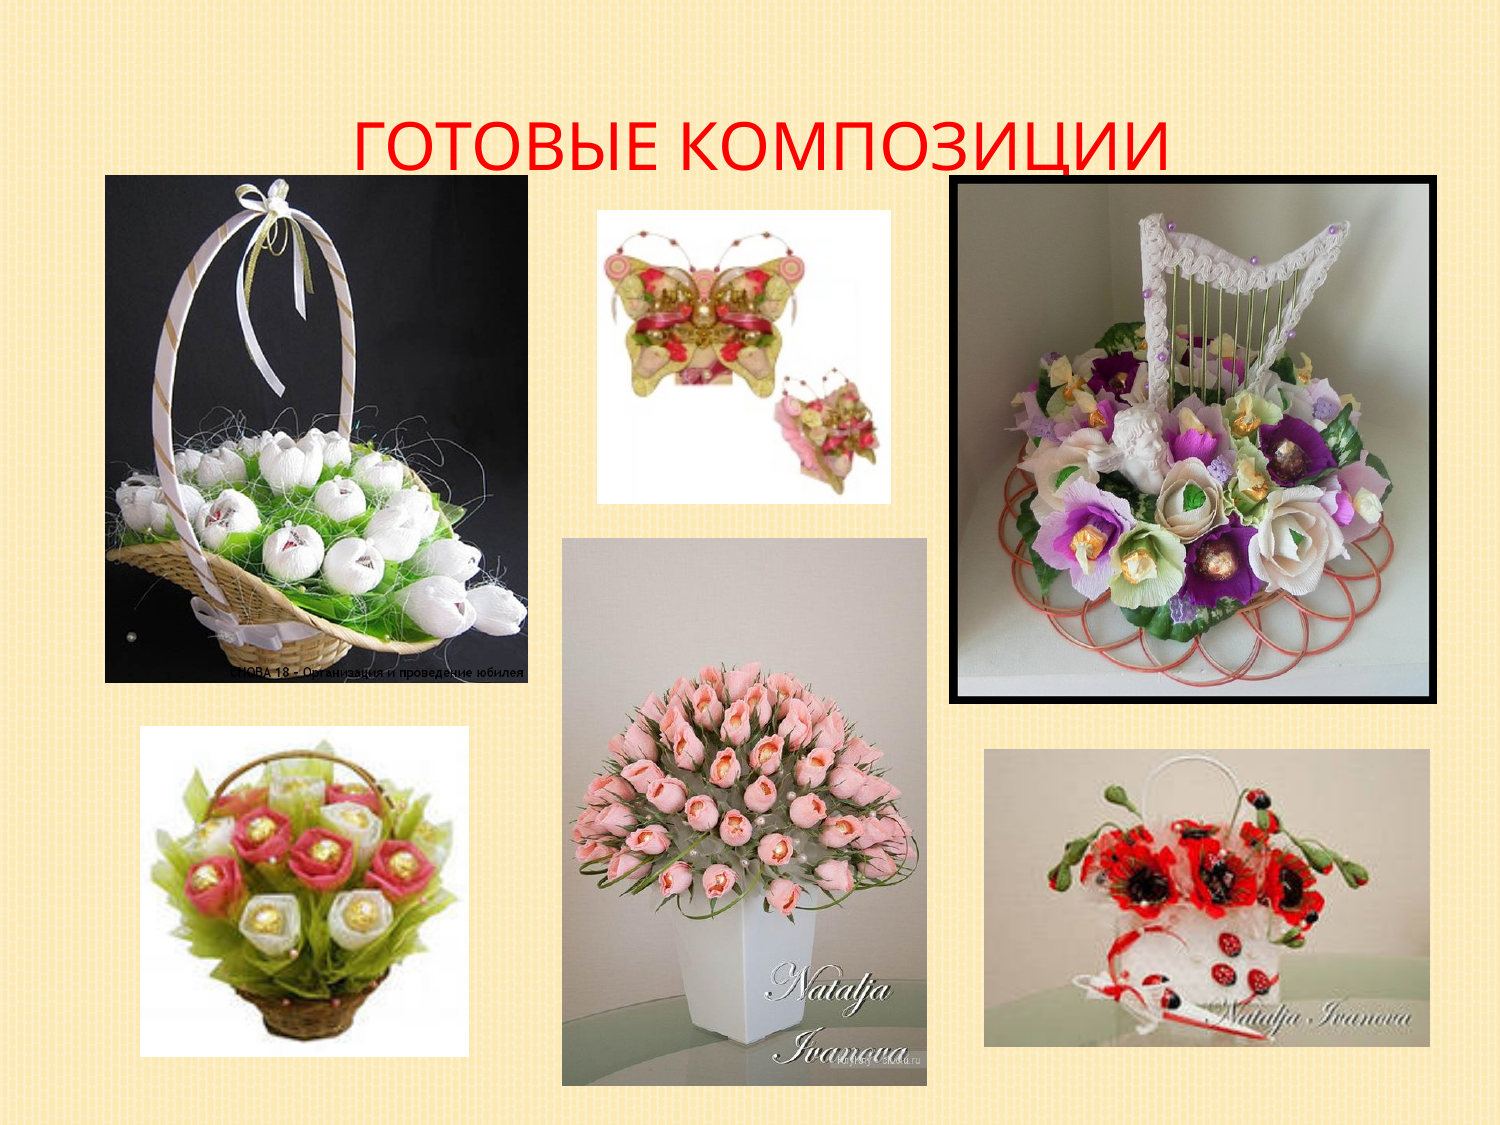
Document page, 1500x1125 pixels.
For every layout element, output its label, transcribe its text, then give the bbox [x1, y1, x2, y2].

picture [562, 539, 927, 1086]
picture [984, 750, 1430, 1047]
picture [597, 210, 891, 504]
picture [140, 726, 469, 1057]
picture [105, 175, 528, 683]
picture [949, 175, 1437, 704]
title Готовые композиции [50, 75, 1476, 213]
